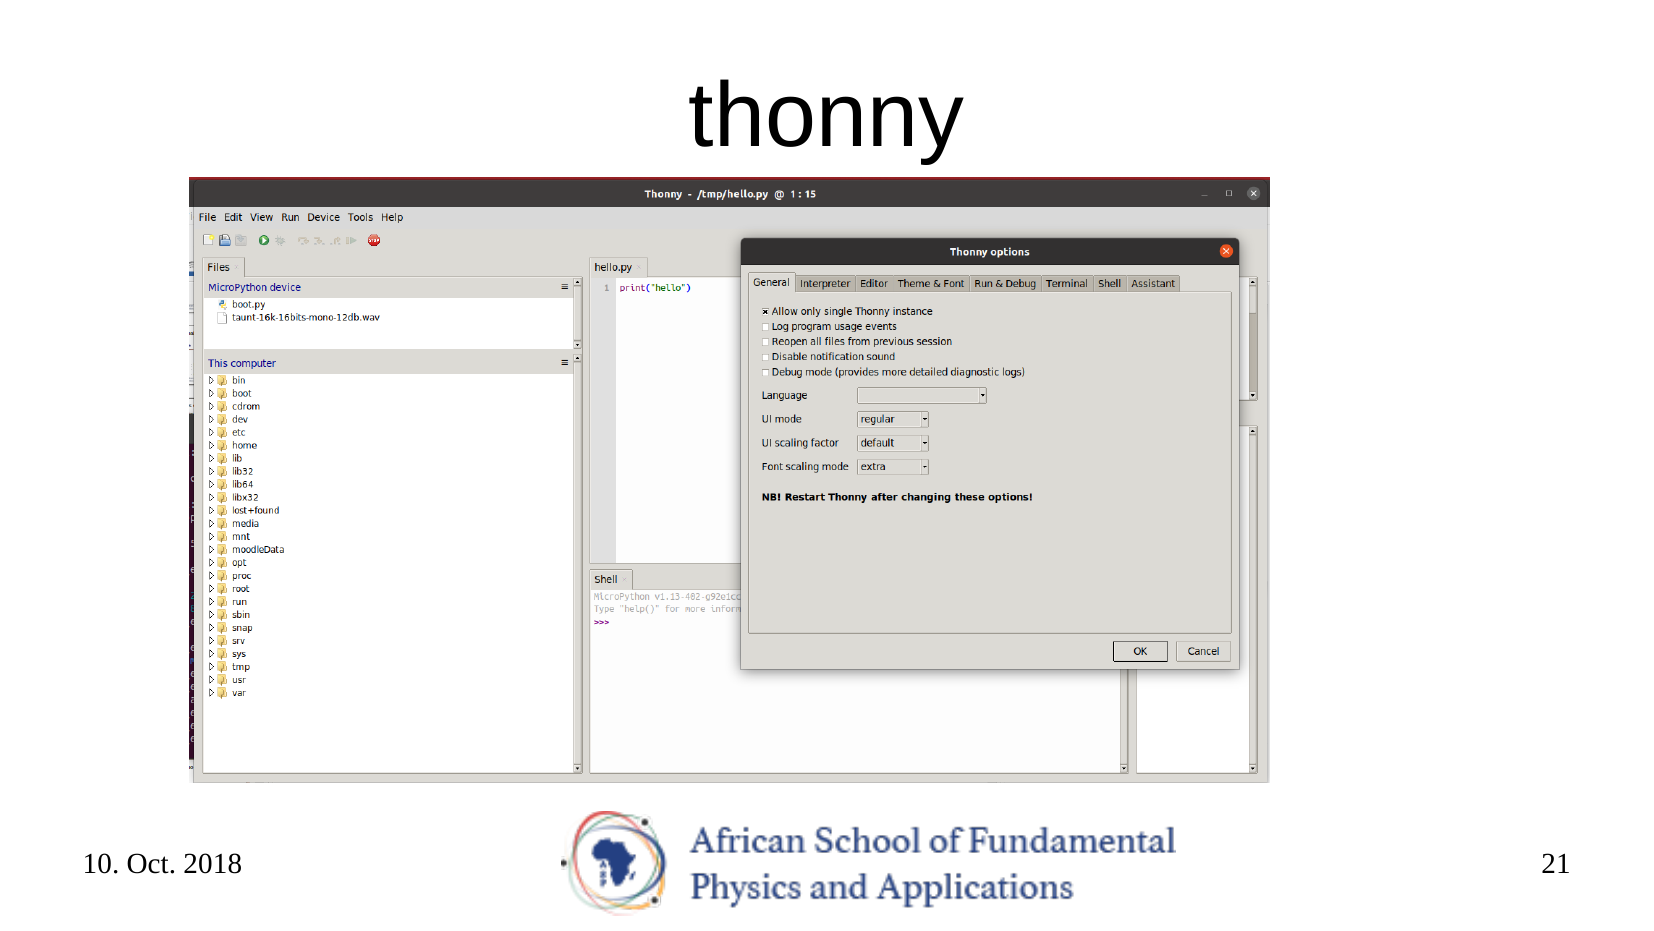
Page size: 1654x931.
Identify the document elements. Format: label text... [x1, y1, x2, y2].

picture [189, 177, 1270, 783]
title thonny [82, 37, 1571, 193]
picture [561, 811, 1176, 916]
